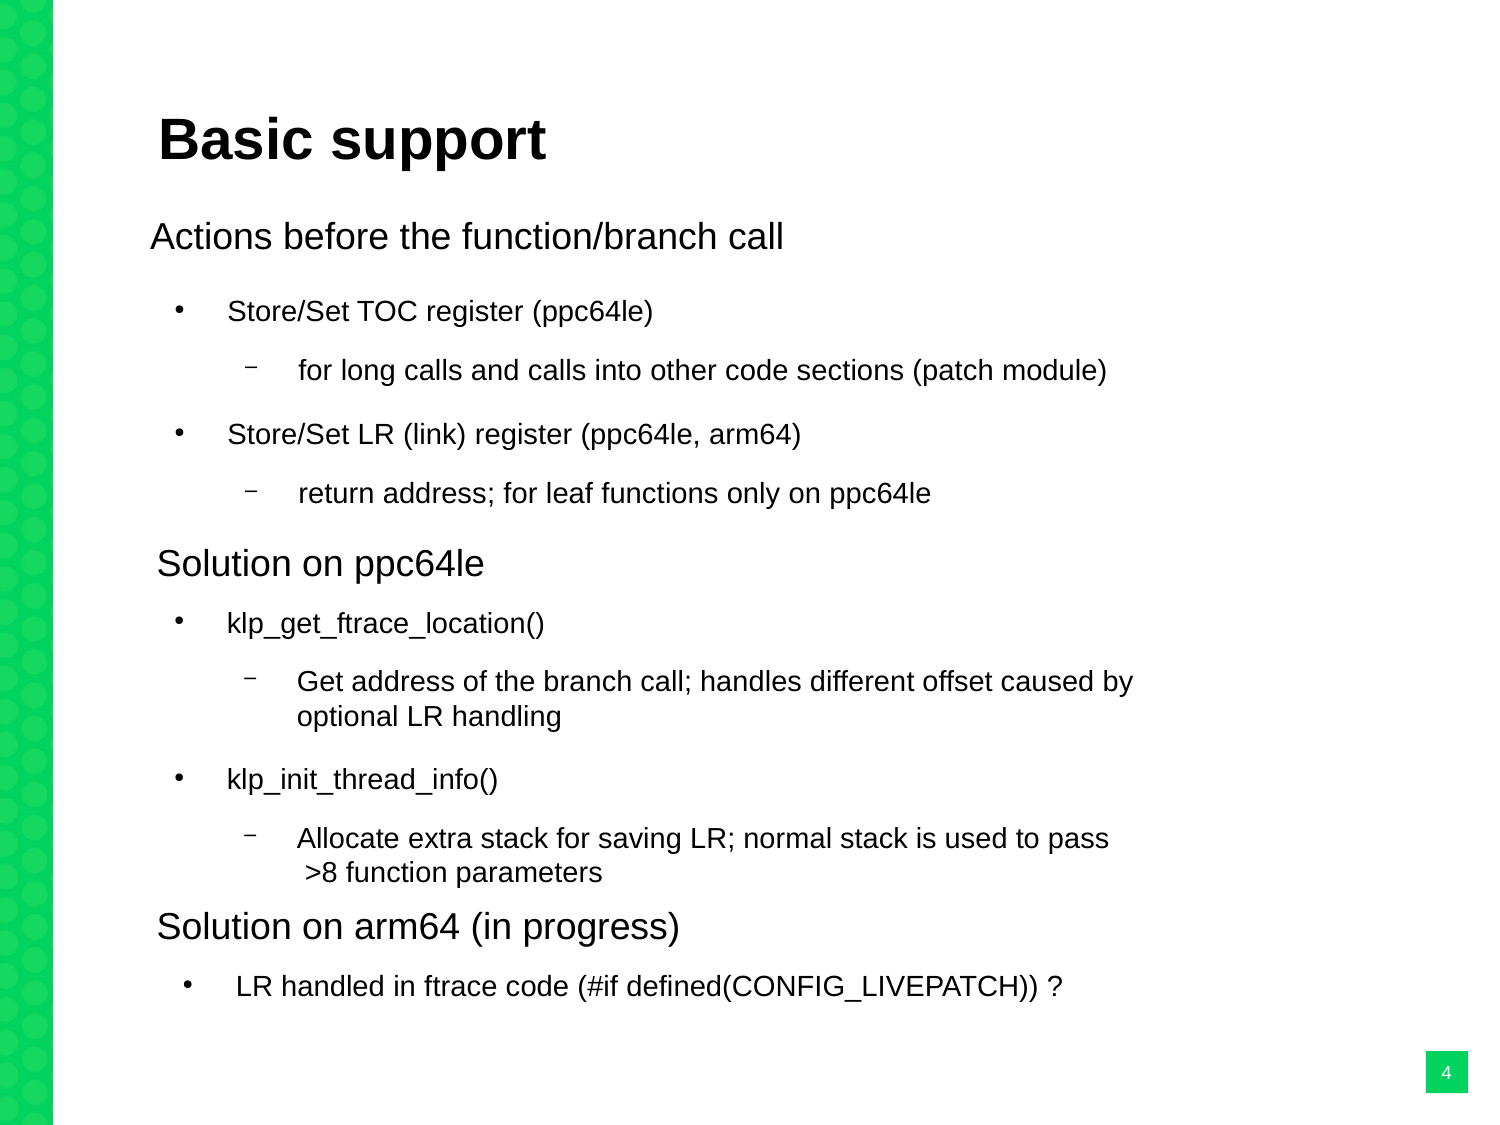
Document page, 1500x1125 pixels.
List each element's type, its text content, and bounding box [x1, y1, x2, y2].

list Solution on ppc64le [141, 525, 1396, 596]
list Solution on arm64 (in progress) [141, 888, 1396, 961]
title Basic support [143, 94, 1397, 180]
list klp_get_ftrace_location() Get address of the branch call; handles different offset caused by optional LR handling klp_init_thread_info() Allocate extra stack for saving LR; normal stack is used to pass >8 function parameters [141, 596, 1396, 888]
list Actions before the function/branch call [135, 198, 1389, 271]
list [150, 825, 1404, 960]
list LR handled in ftrace code (#if defined(CONFIG_LIVEPATCH)) ? [150, 960, 1404, 1036]
picture [0, 0, 53, 1125]
text_box <number> [1425, 1051, 1468, 1094]
list Store/Set TOC register (ppc64le) for long calls and calls into other code sections (patch module) Store/Set LR (link) register (ppc64le, arm64) return address; for leaf functions only on ppc64le [141, 285, 1396, 525]
